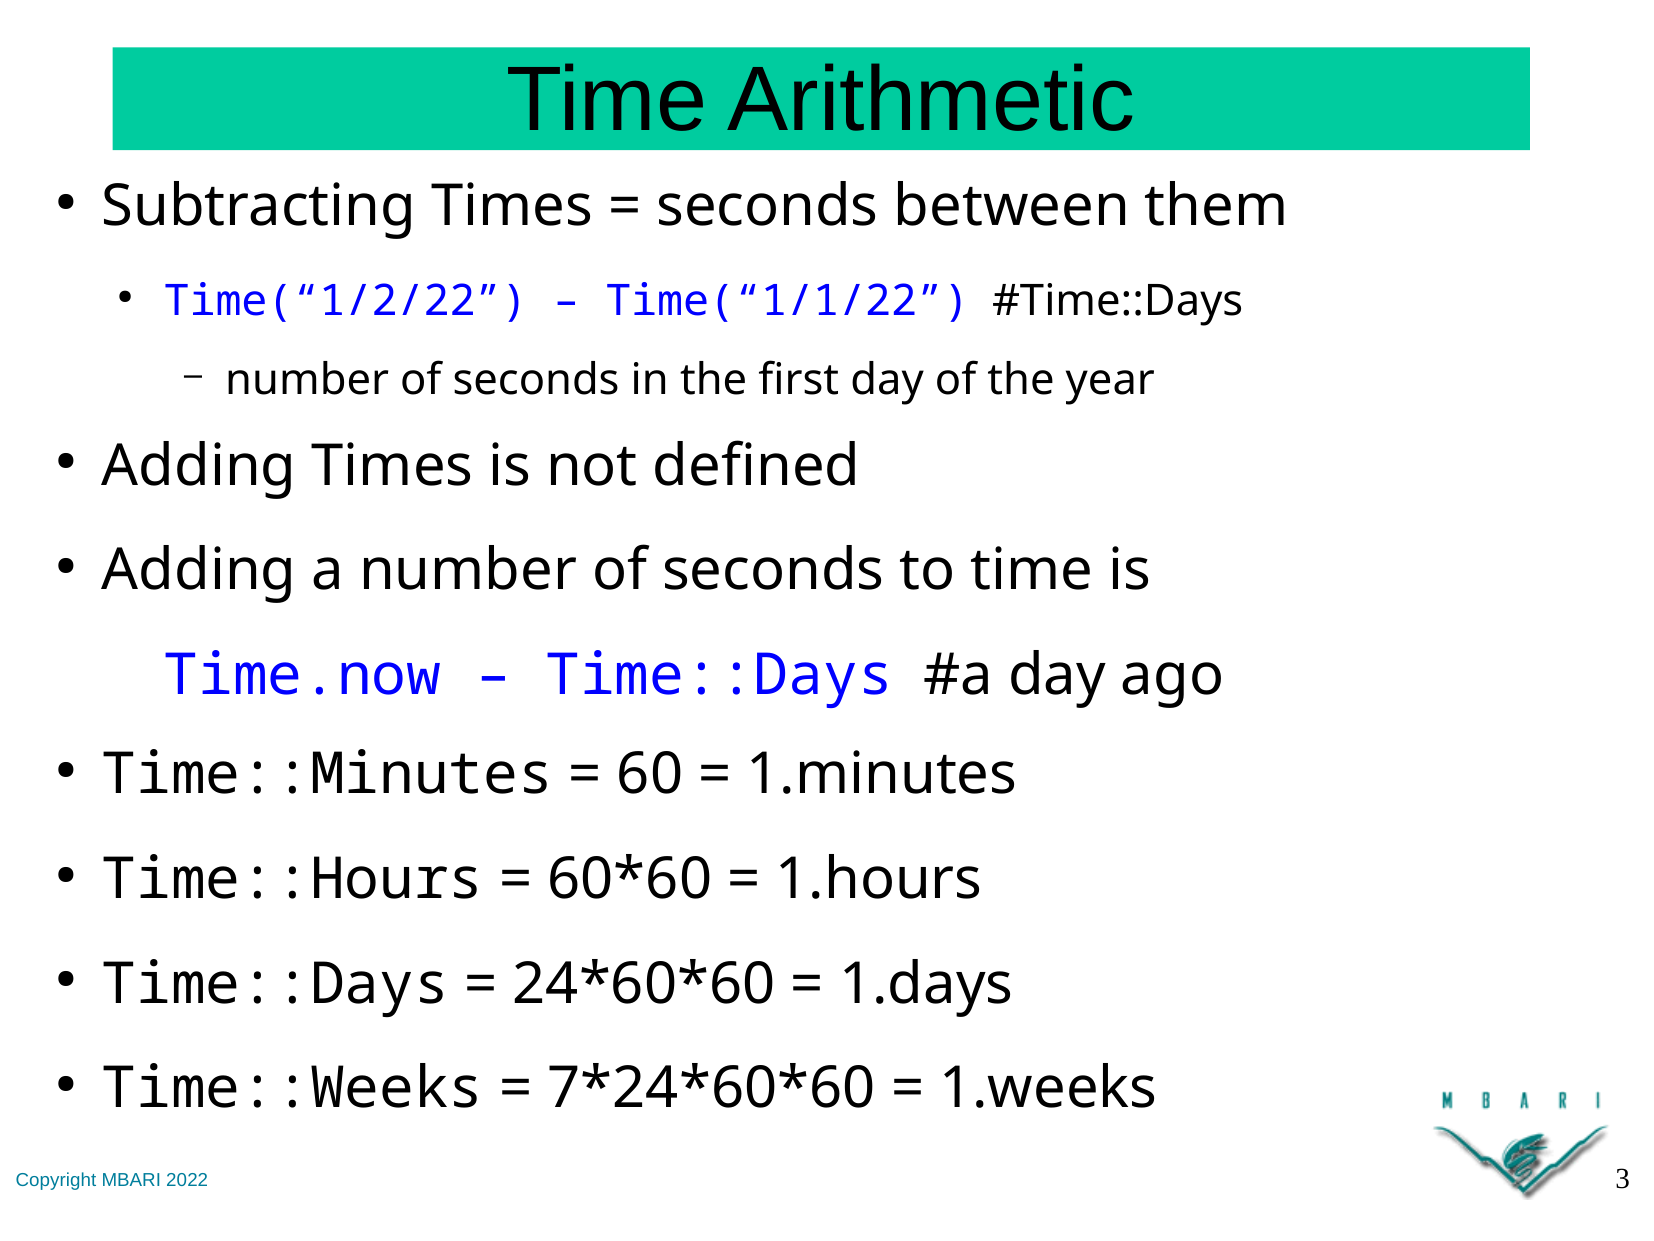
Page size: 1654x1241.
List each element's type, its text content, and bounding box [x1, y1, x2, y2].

picture [1426, 1126, 1613, 1200]
list Subtracting Times = seconds between them Time(“1/2/22”) – Time(“1/1/22”) #Time::Days number of seconds in the first day of the year Adding Times is not defined Adding a number of seconds to time is Time.now – Time::Days #a day ago Time::Minutes = 60 = 1.minutes Time::Hours = 60*60 = 1.hours Time::Days = 24*60*60 = 1.days Time::Weeks = 7*24*60*60 = 1.weeks [40, 163, 1616, 1126]
title Time Arithmetic [112, 47, 1530, 151]
